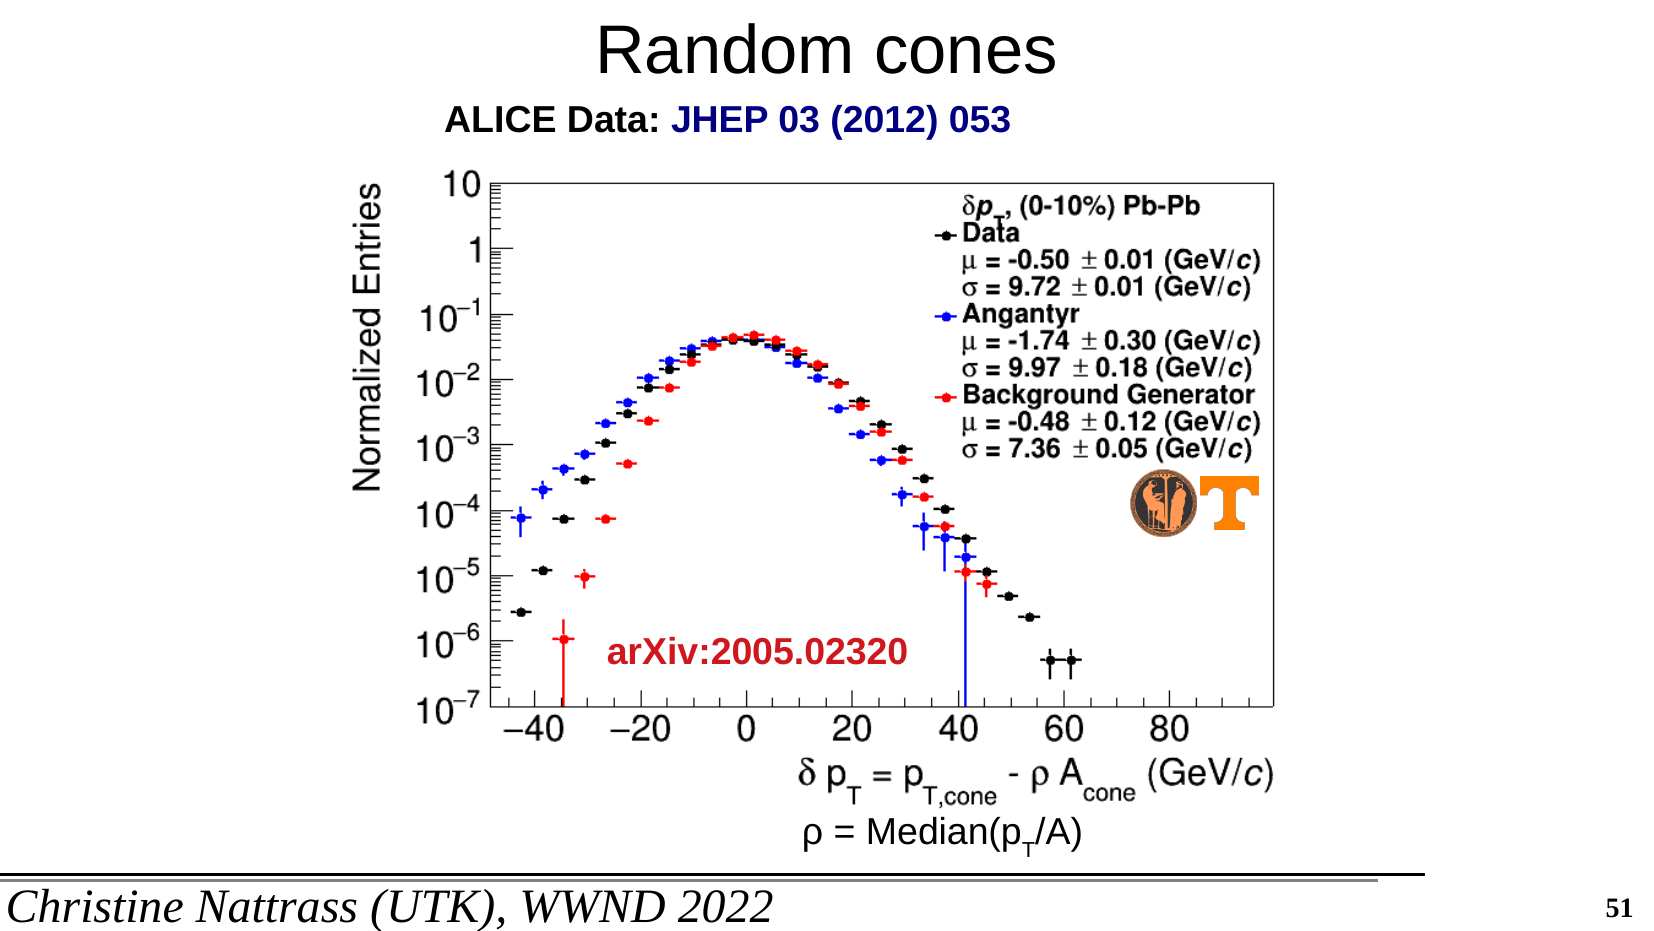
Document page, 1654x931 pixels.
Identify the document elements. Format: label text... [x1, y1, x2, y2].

picture [338, 162, 1316, 818]
text_box ALICE Data: JHEP 03 (2012) 053 [429, 90, 1225, 162]
title Random cones [82, 11, 1571, 89]
text_box arXiv:2005.02320 [592, 622, 983, 708]
text_box ρ = Median(pT/A) [787, 803, 1099, 870]
